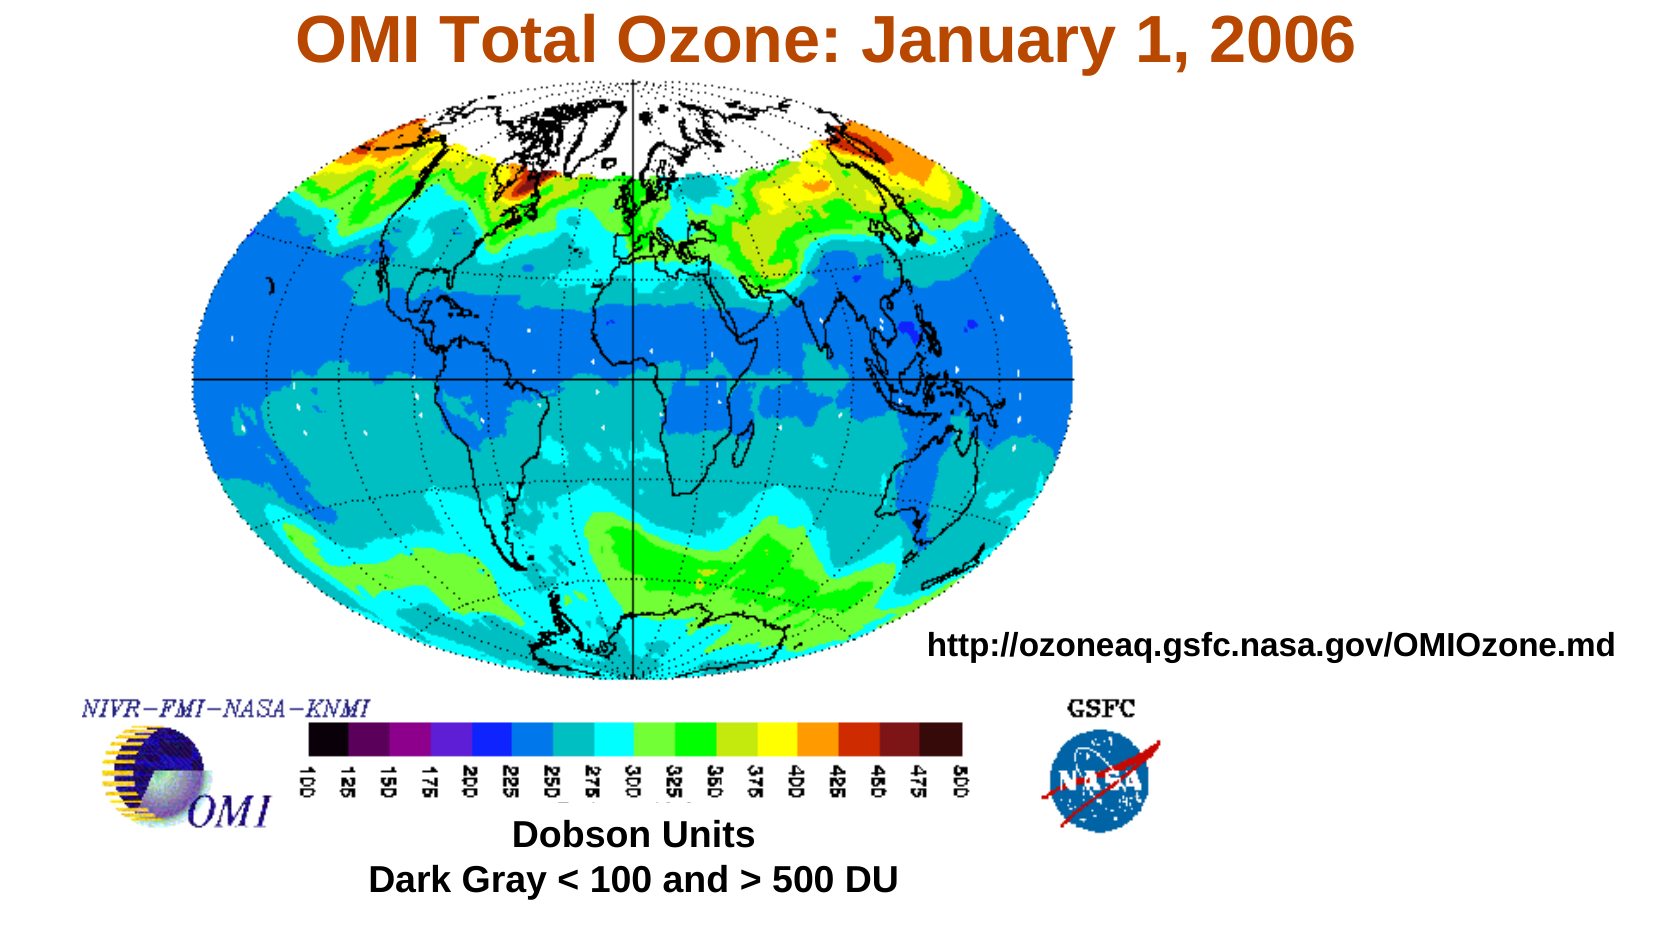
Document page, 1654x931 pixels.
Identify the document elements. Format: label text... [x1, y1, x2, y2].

picture [82, 78, 1183, 860]
text_box OMI Total Ozone: January 1, 2006 [0, 2, 1654, 78]
text_box Dobson Units Dark Gray < 100 and > 500 DU [353, 802, 915, 908]
text_box http://ozoneaq.gsfc.nasa.gov/OMIOzone.md [911, 615, 1632, 672]
